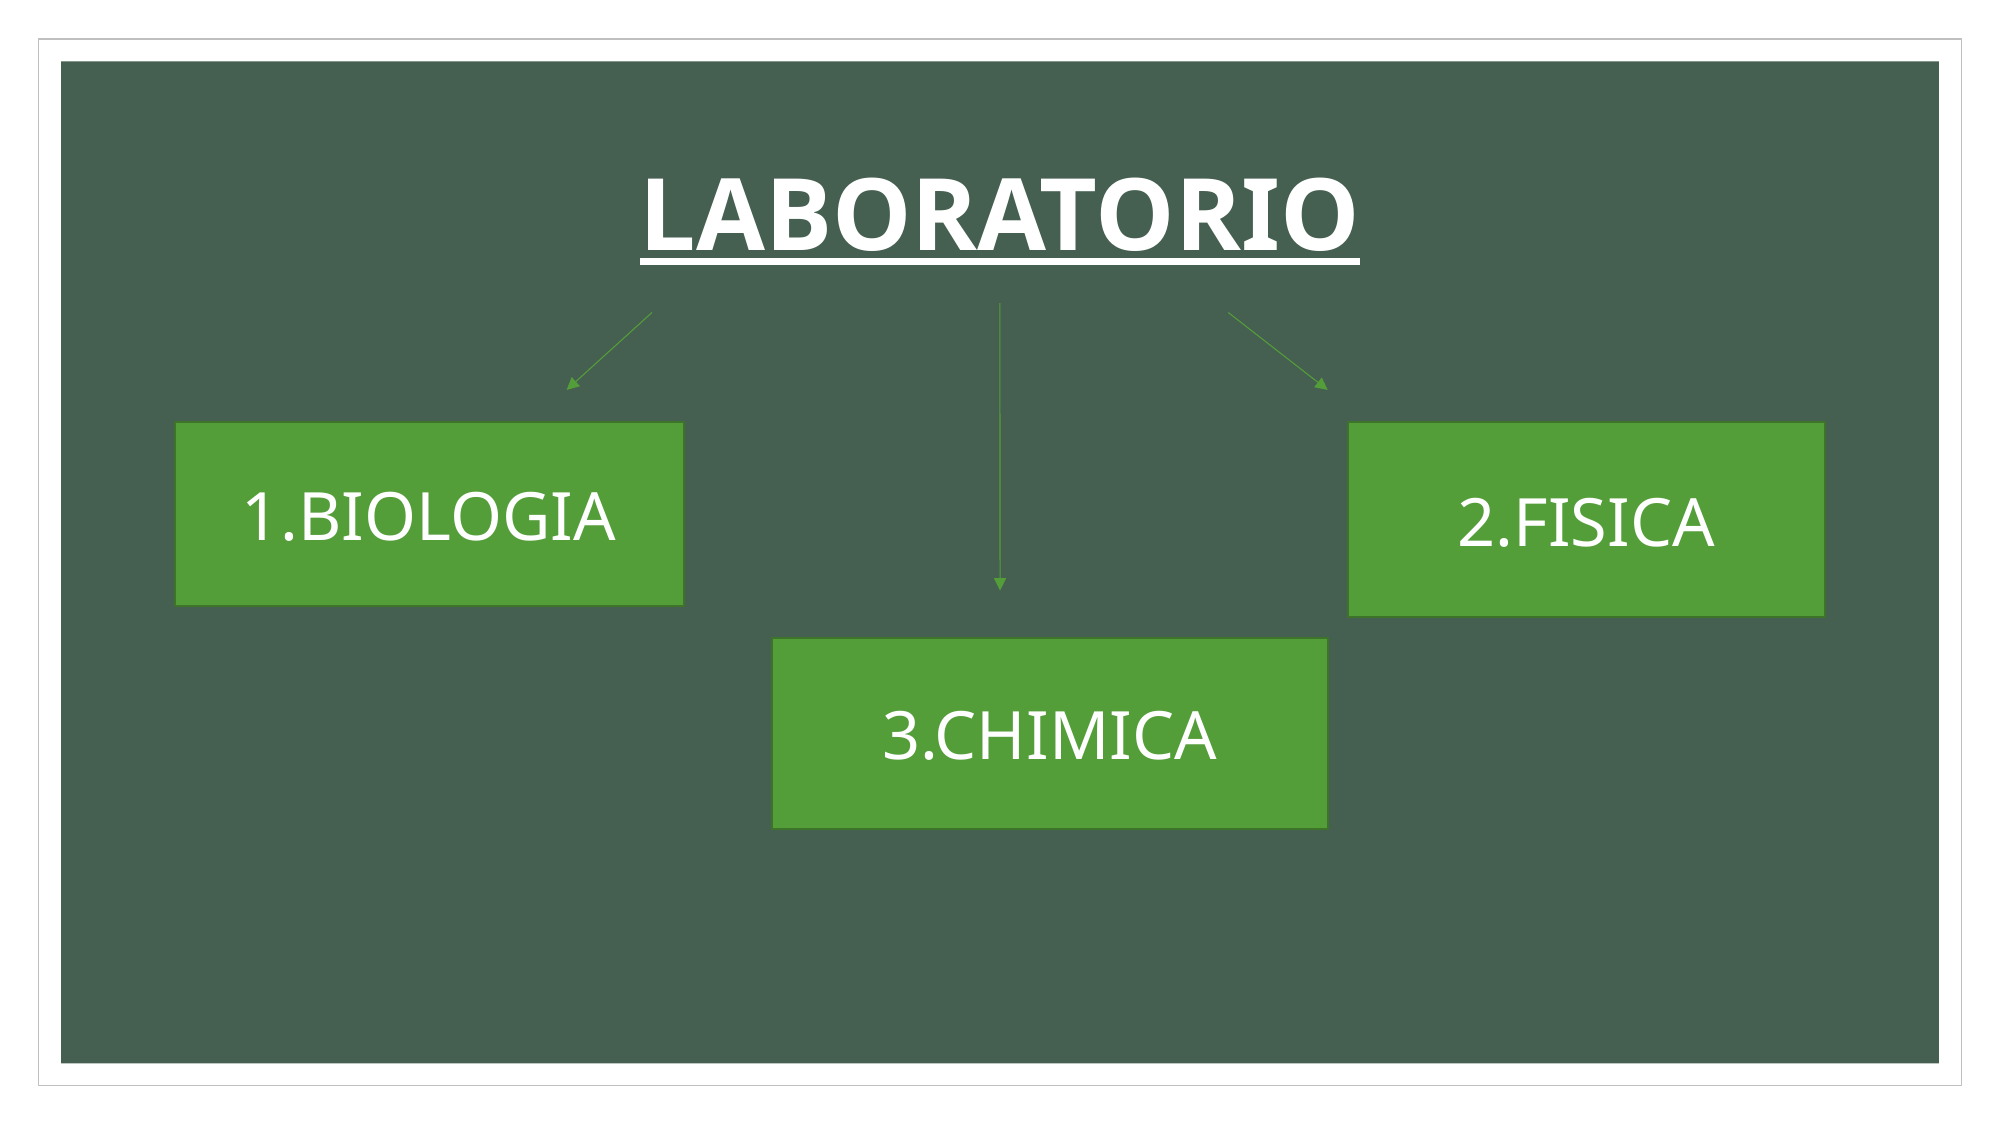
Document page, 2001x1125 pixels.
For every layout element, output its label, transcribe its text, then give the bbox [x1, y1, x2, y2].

text_box 1.BIOLOGIA [174, 421, 684, 607]
title LABORATORIO [174, 105, 1825, 331]
text_box 2.FISICA [1347, 421, 1825, 618]
list 3.CHIMICA [771, 637, 1328, 829]
